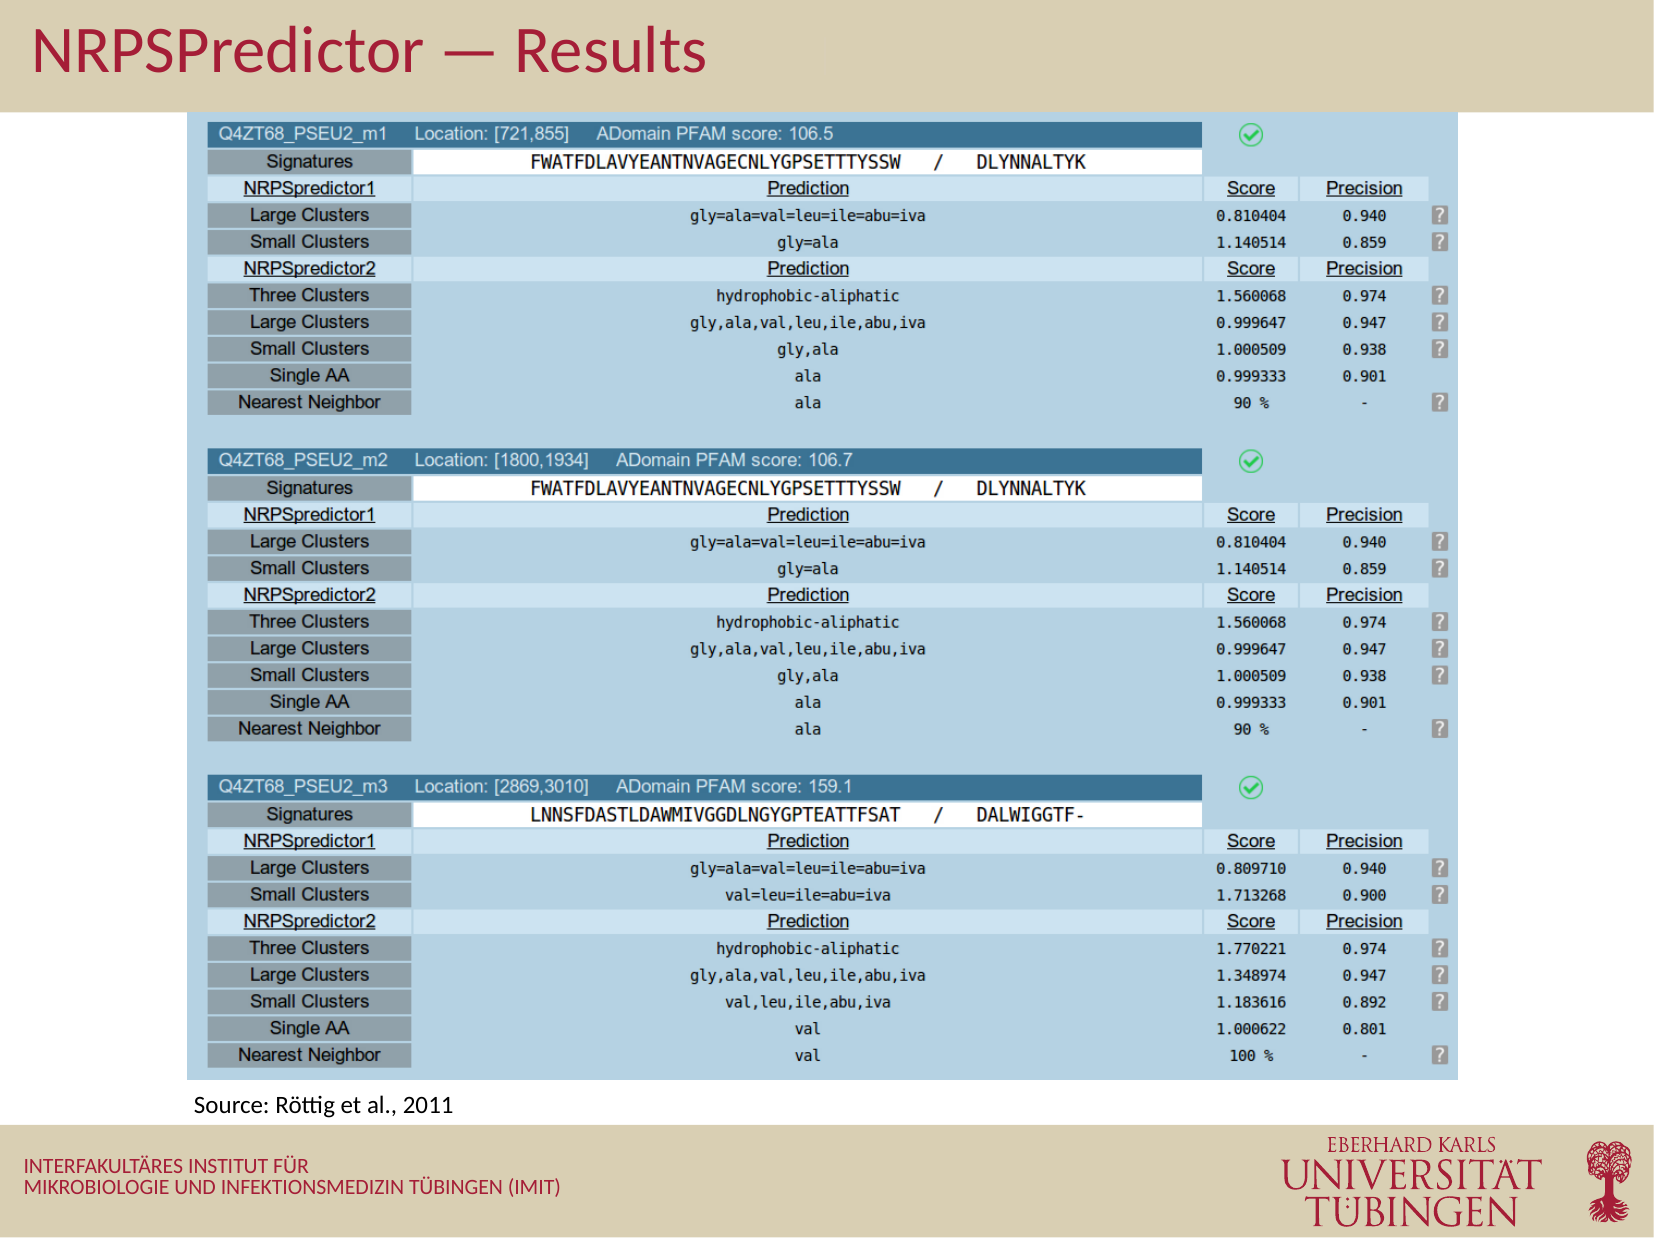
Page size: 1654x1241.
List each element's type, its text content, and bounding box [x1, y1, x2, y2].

title NRPSPredictor — Results [31, 0, 1374, 113]
text_box Source: Röttig et al., 2011 [179, 1087, 471, 1133]
picture [187, 112, 1458, 1080]
